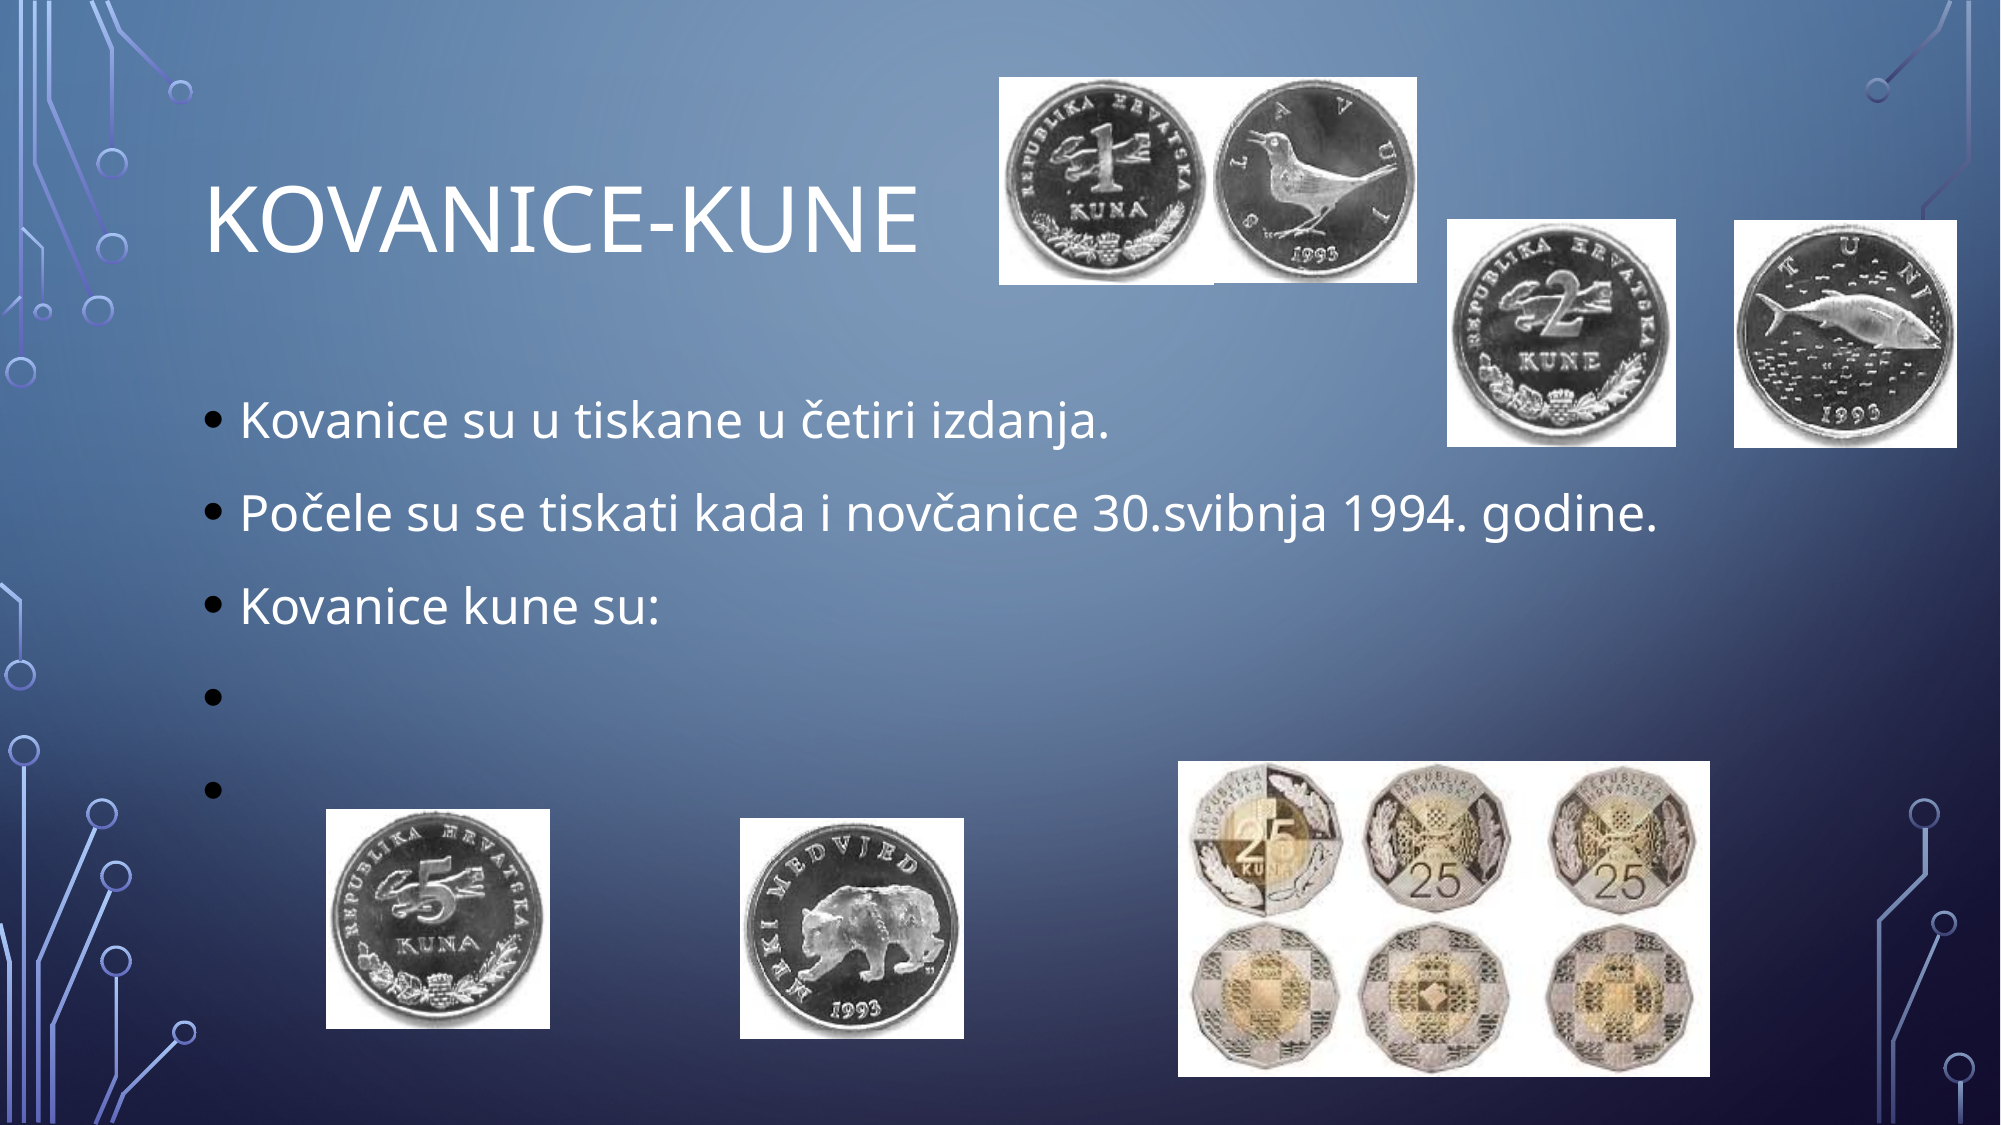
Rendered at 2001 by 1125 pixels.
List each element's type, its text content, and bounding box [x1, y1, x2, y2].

picture [1447, 219, 1676, 447]
picture [1734, 220, 1957, 448]
picture [326, 809, 550, 1029]
picture [740, 818, 964, 1040]
picture [1178, 761, 1710, 1077]
picture [999, 78, 1417, 285]
title KOVANICE-KUNE [187, 101, 1813, 344]
list Kovanice su u tiskane u četiri izdanja. Počele su se tiskati kada i novčanice 30.svibnja 1994. godine. Kovanice kune su: [187, 369, 1813, 951]
